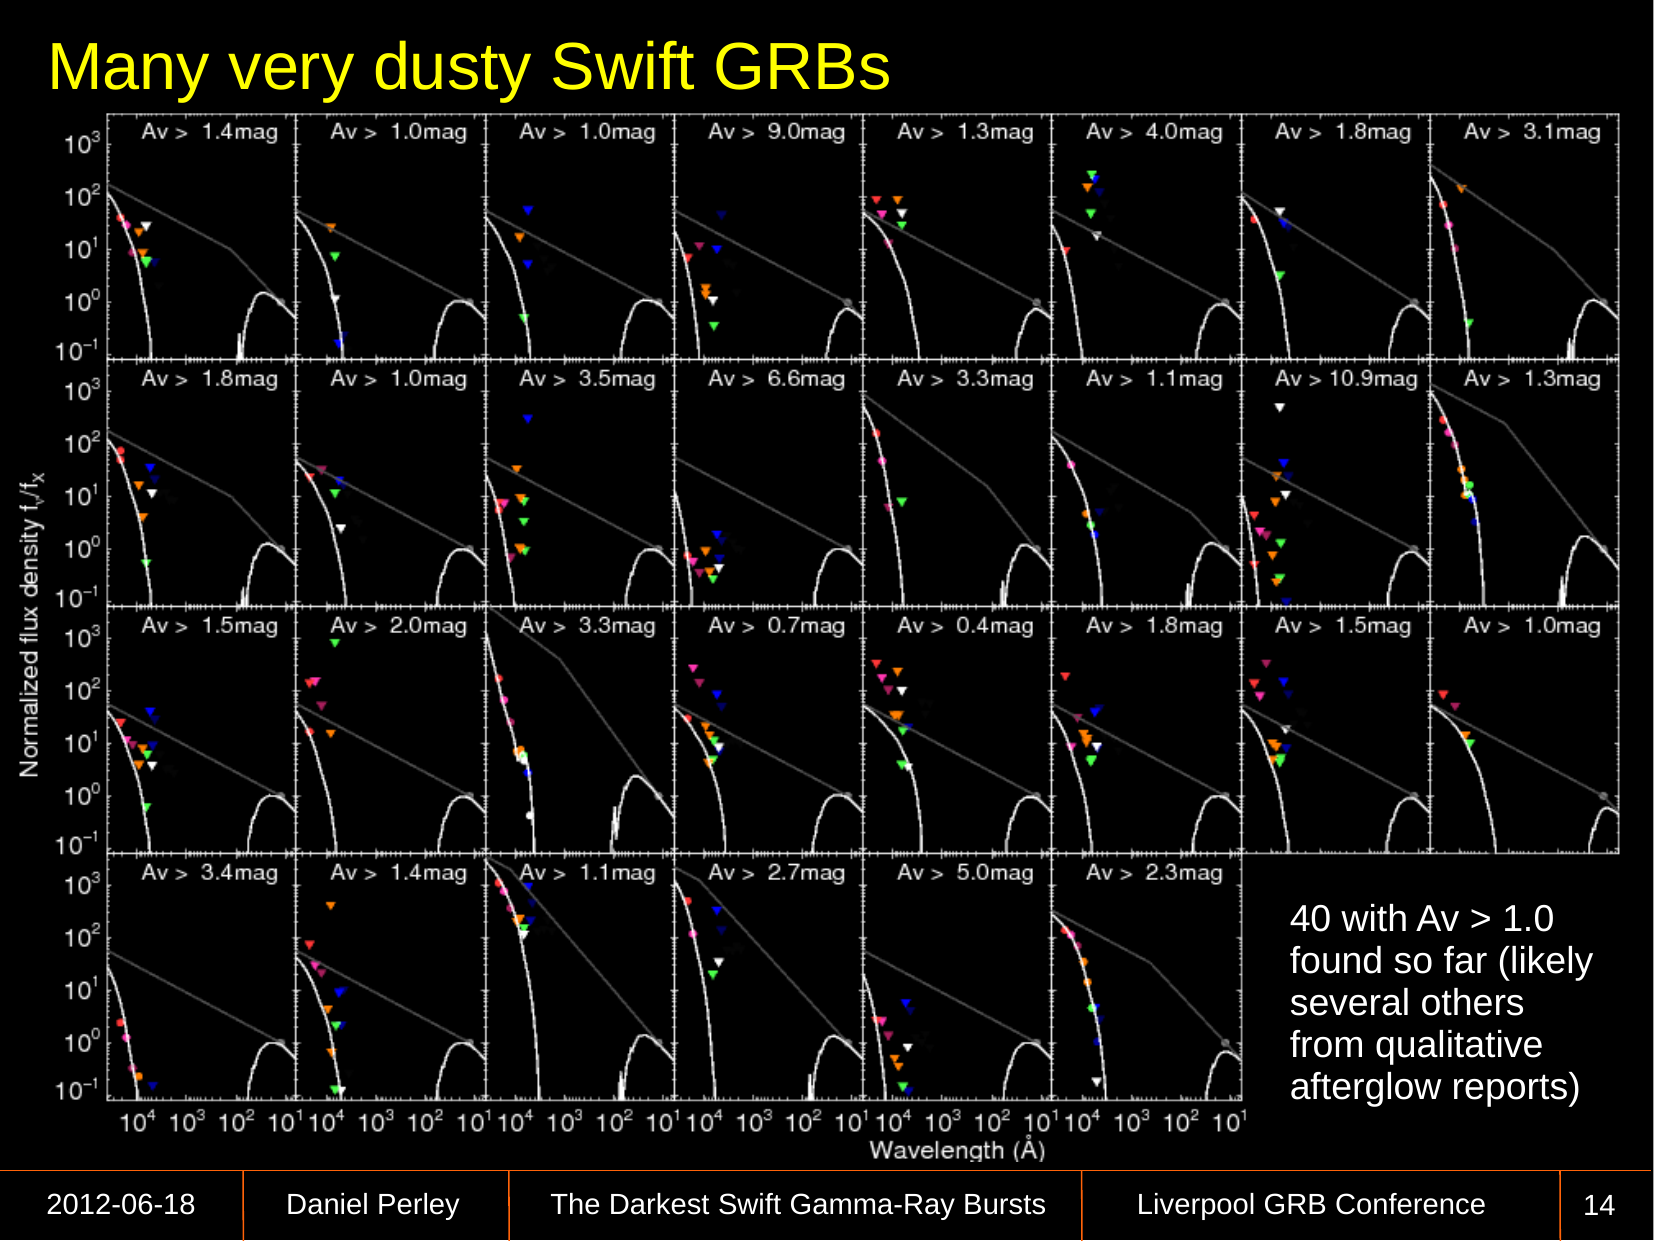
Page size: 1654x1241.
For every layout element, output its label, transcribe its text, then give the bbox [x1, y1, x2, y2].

text_box 40 with Av > 1.0 found so far (likely several others from qualitative afterglow reports) [1275, 890, 1613, 1116]
picture [10, 112, 1628, 1162]
title Many very dusty Swift GRBs [47, 25, 1564, 107]
